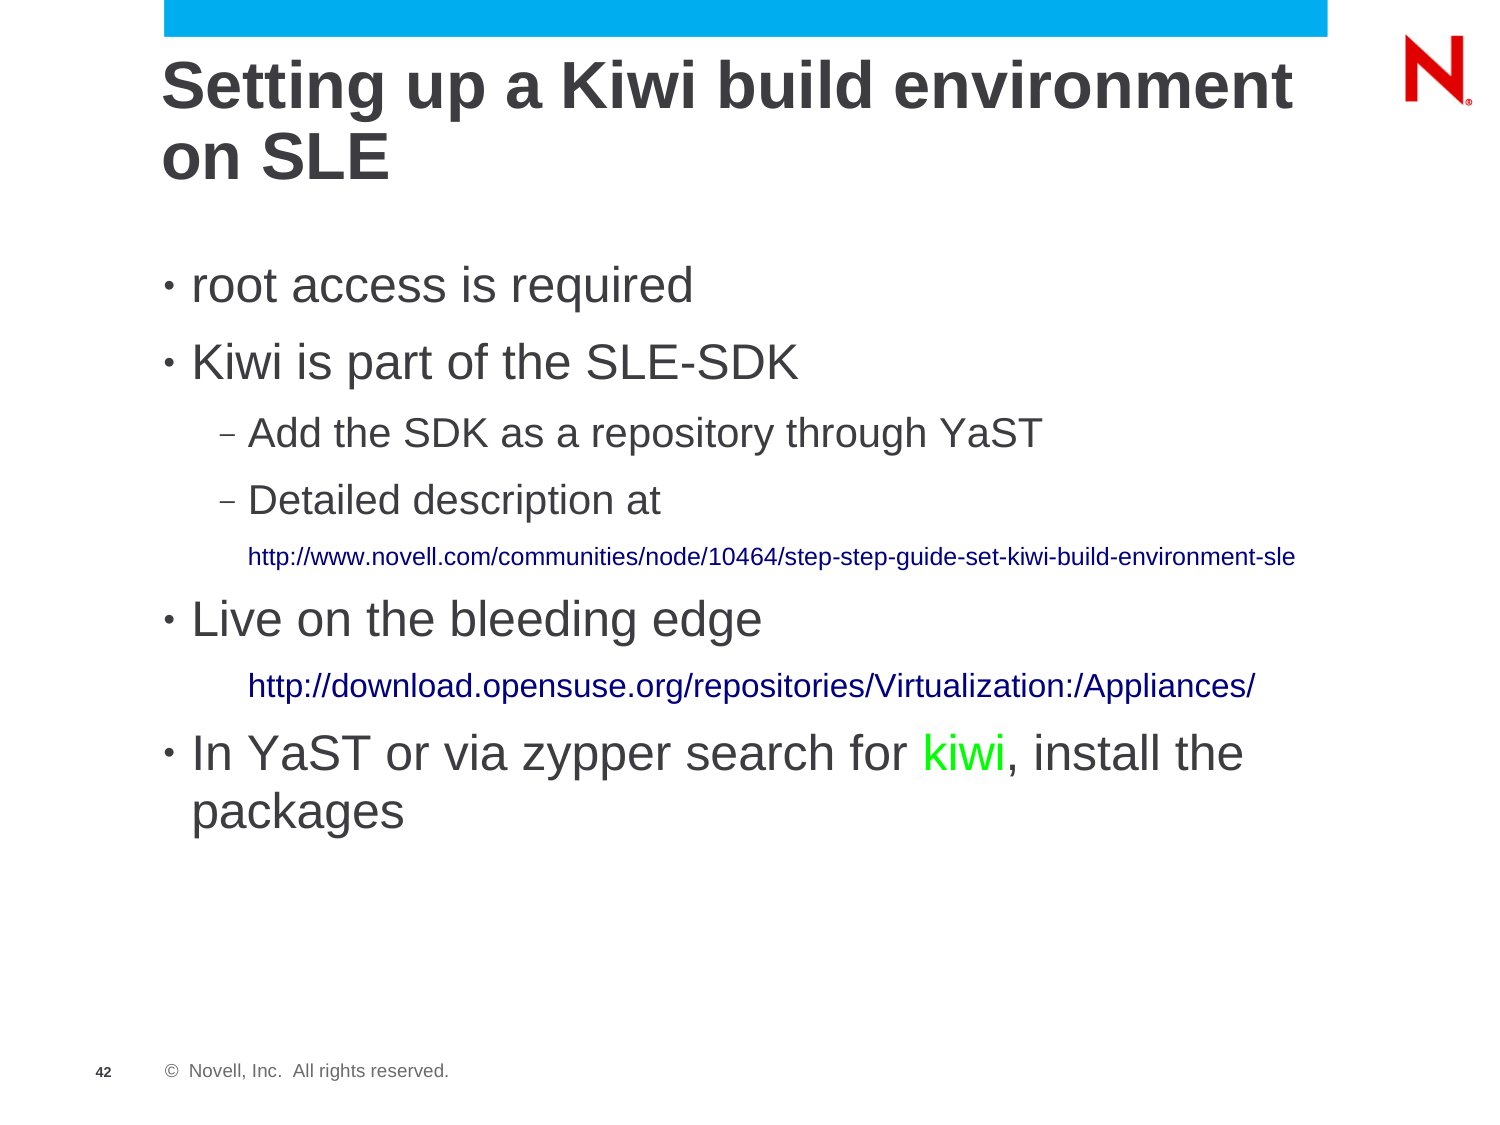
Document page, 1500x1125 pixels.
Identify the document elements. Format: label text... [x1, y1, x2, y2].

list root access is required Kiwi is part of the SLE-SDK Add the SDK as a repository through YaST Detailed description at http://www.novell.com/communities/node/10464/step-step-guide-set-kiwi-build-environment-sle Live on the bleeding edge http://download.opensuse.org/repositories/Virtualization:/Appliances/ In YaST or via zypper search for kiwi, install the packages [163, 254, 1404, 986]
title Setting up a Kiwi build environment on SLE [161, 41, 1383, 205]
picture [1403, 32, 1473, 107]
